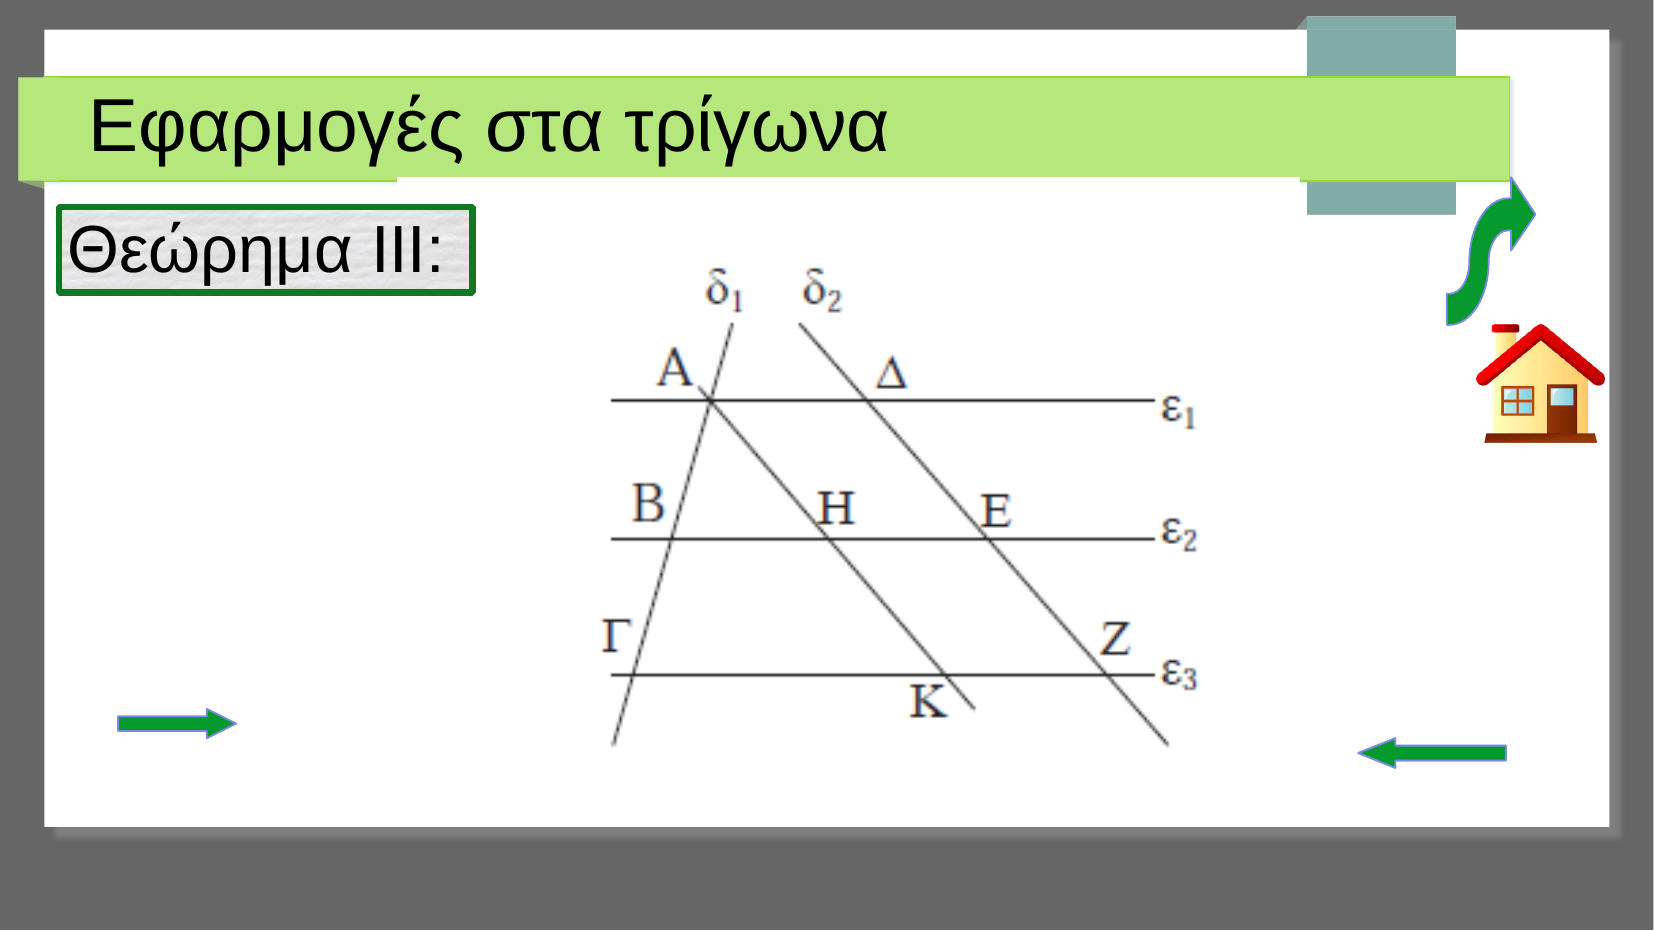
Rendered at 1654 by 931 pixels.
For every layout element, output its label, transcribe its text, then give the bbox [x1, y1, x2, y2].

text_box [1446, 177, 1536, 325]
picture [397, 178, 1300, 786]
subtitle Θεώρημα ΙΙΙ: [59, 206, 473, 293]
text_box [1358, 738, 1507, 768]
picture [1476, 324, 1605, 443]
text_box [118, 708, 237, 739]
title Εφαρμογές στα τρίγωνα [88, 73, 1506, 178]
